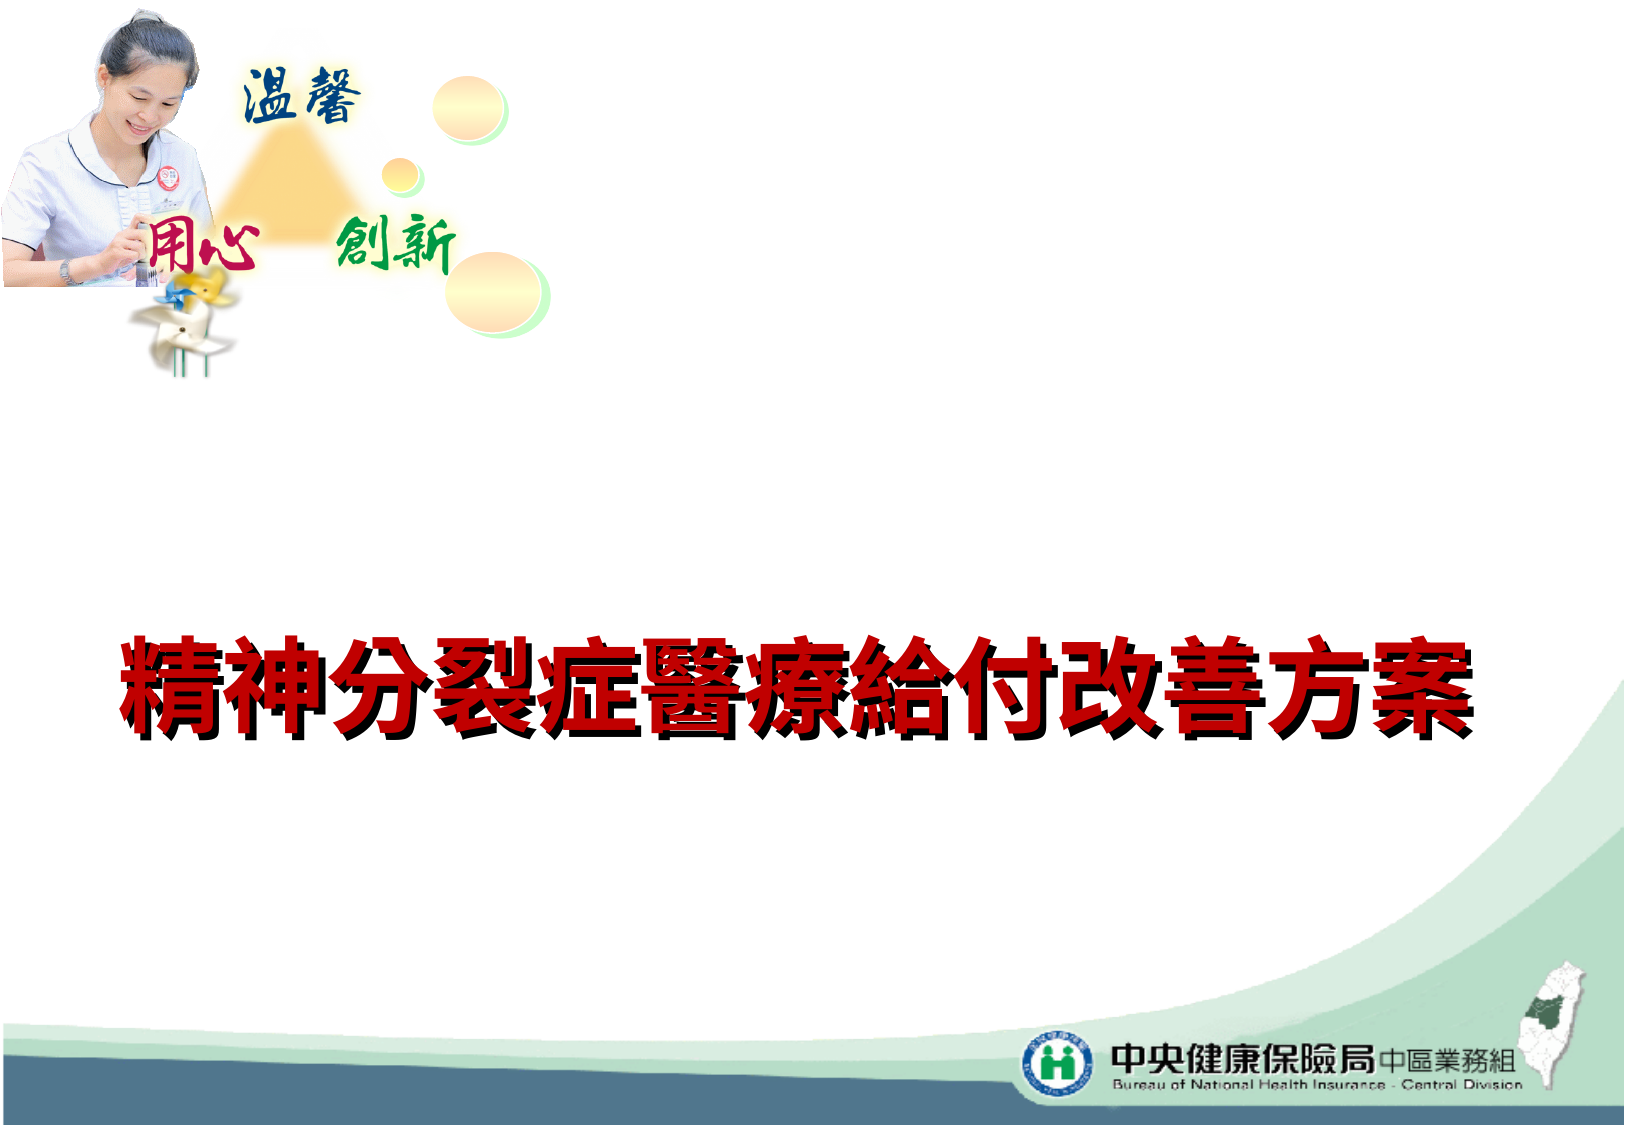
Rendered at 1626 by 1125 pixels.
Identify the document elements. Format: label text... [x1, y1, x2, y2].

title 精神分裂症醫療給付改善方案 [63, 175, 1528, 727]
